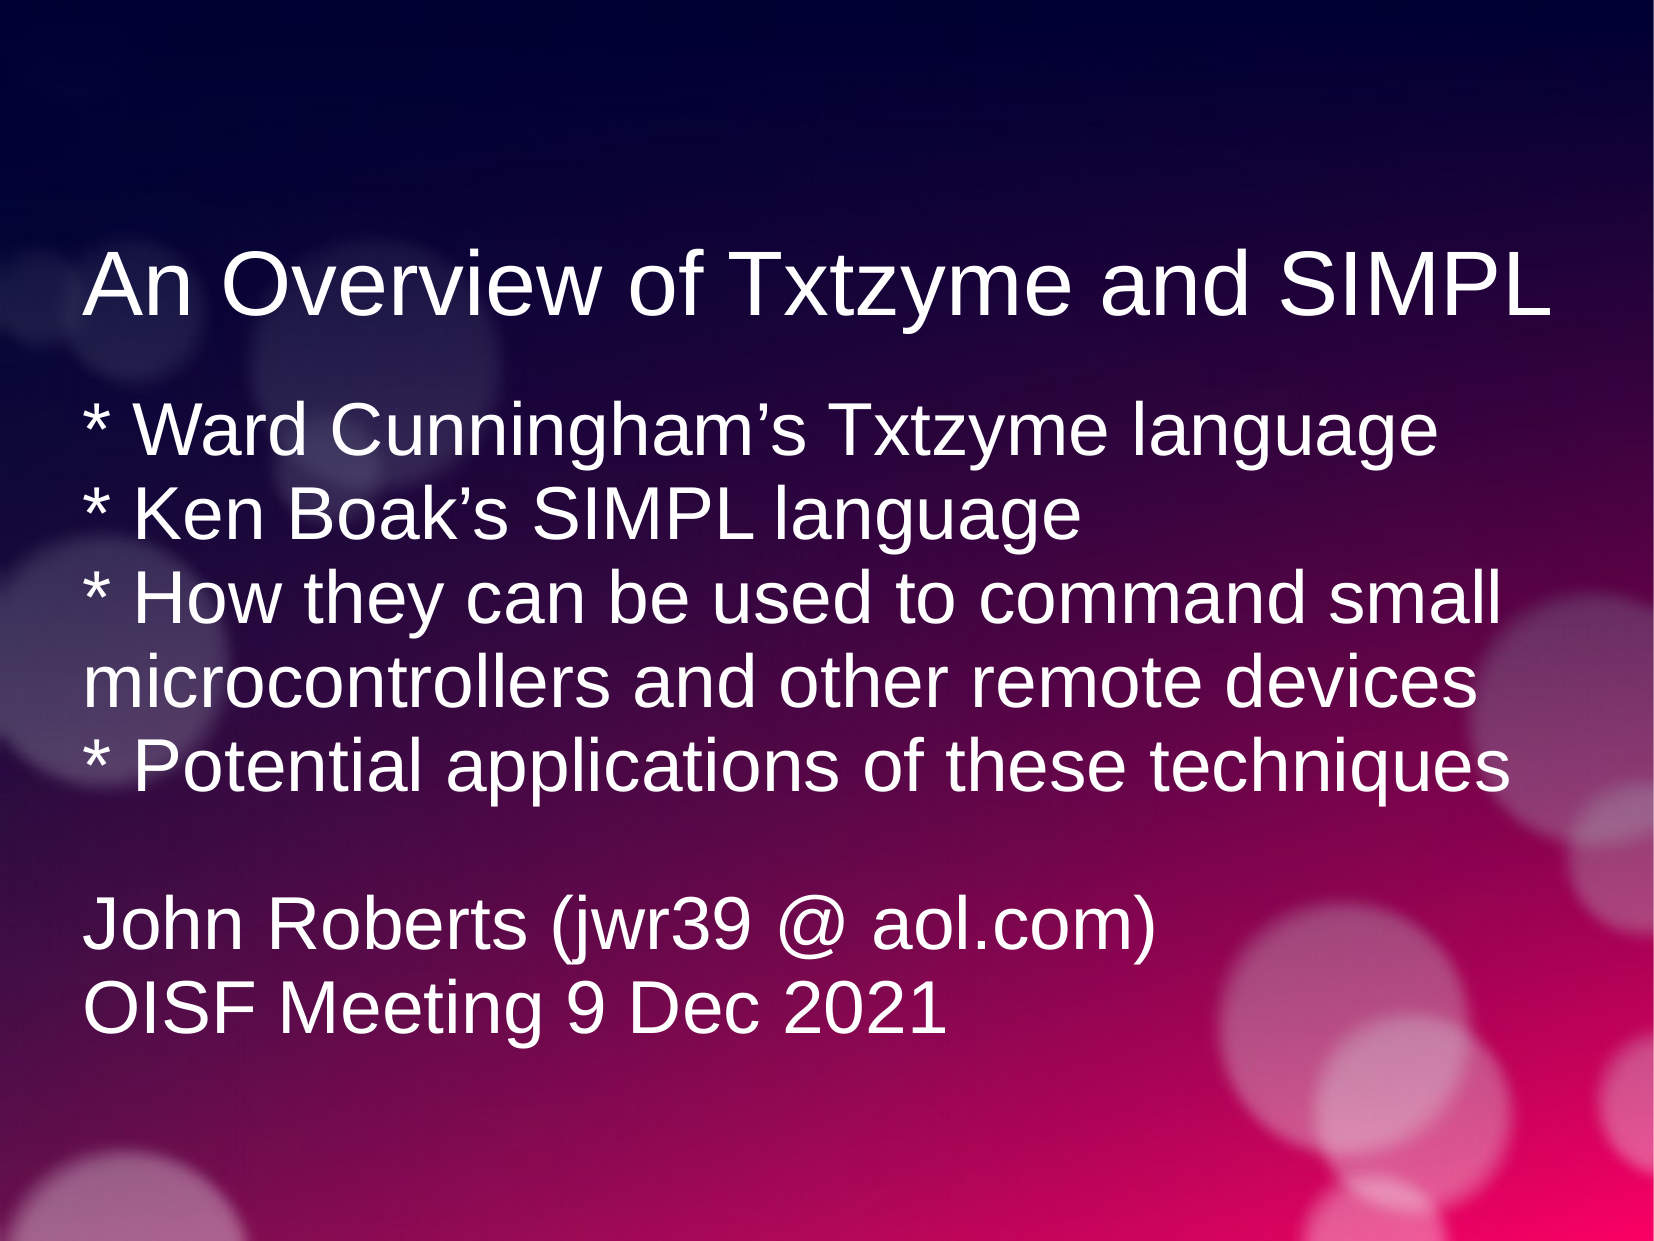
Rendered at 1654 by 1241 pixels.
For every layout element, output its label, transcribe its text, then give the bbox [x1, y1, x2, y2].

picture [0, 0, 1654, 1241]
title An Overview of Txtzyme and SIMPL [82, 180, 1571, 387]
subtitle * Ward Cunningham’s Txtzyme language * Ken Boak’s SIMPL language * How they can be used to command small microcontrollers and other remote devices * Potential applications of these techniques John Roberts (jwr39 @ aol.com) OISF Meeting 9 Dec 2021 [82, 387, 1571, 1050]
